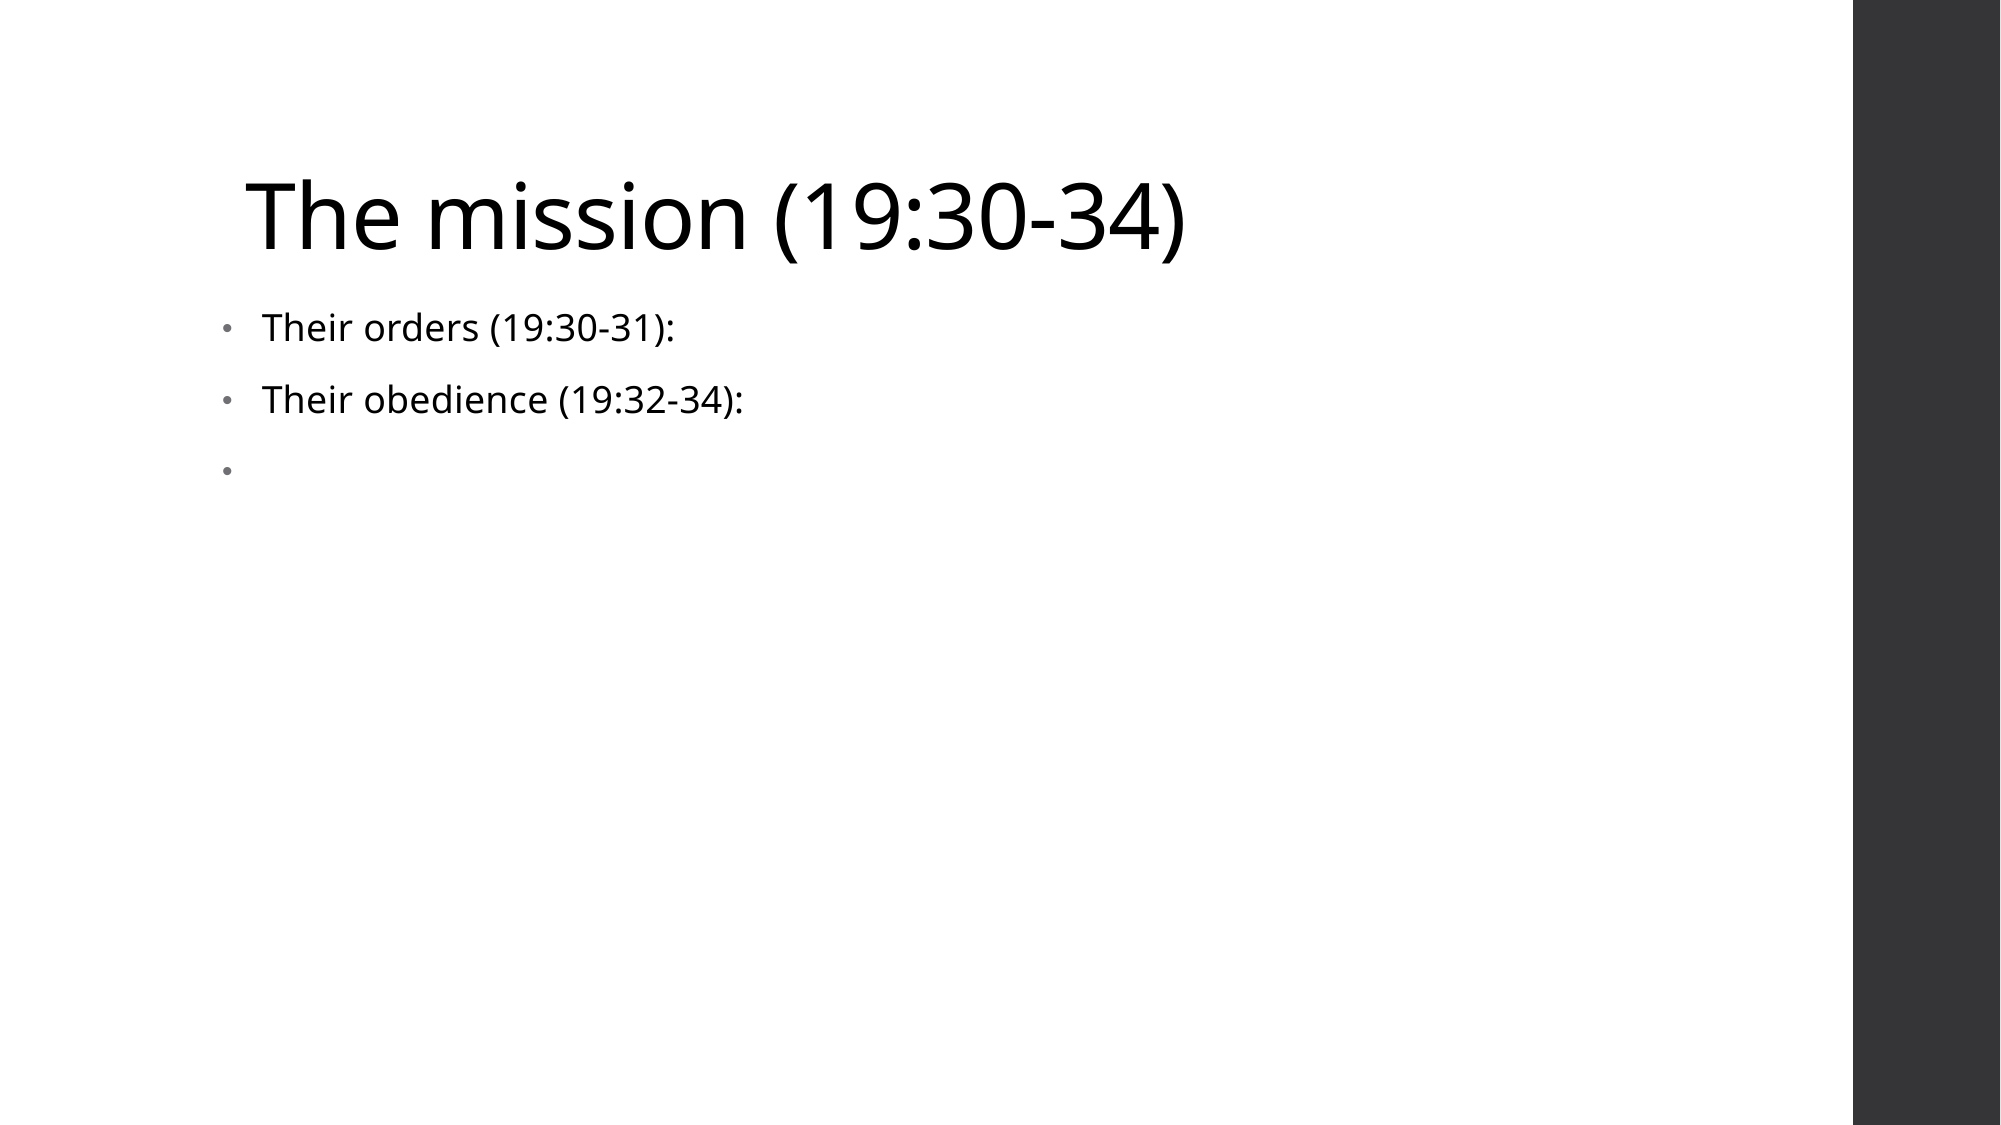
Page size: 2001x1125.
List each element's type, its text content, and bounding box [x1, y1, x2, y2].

title The mission (19:30-34) [206, 60, 1797, 278]
list Their orders (19:30-31): Their obedience (19:32-34): [206, 299, 1617, 1014]
